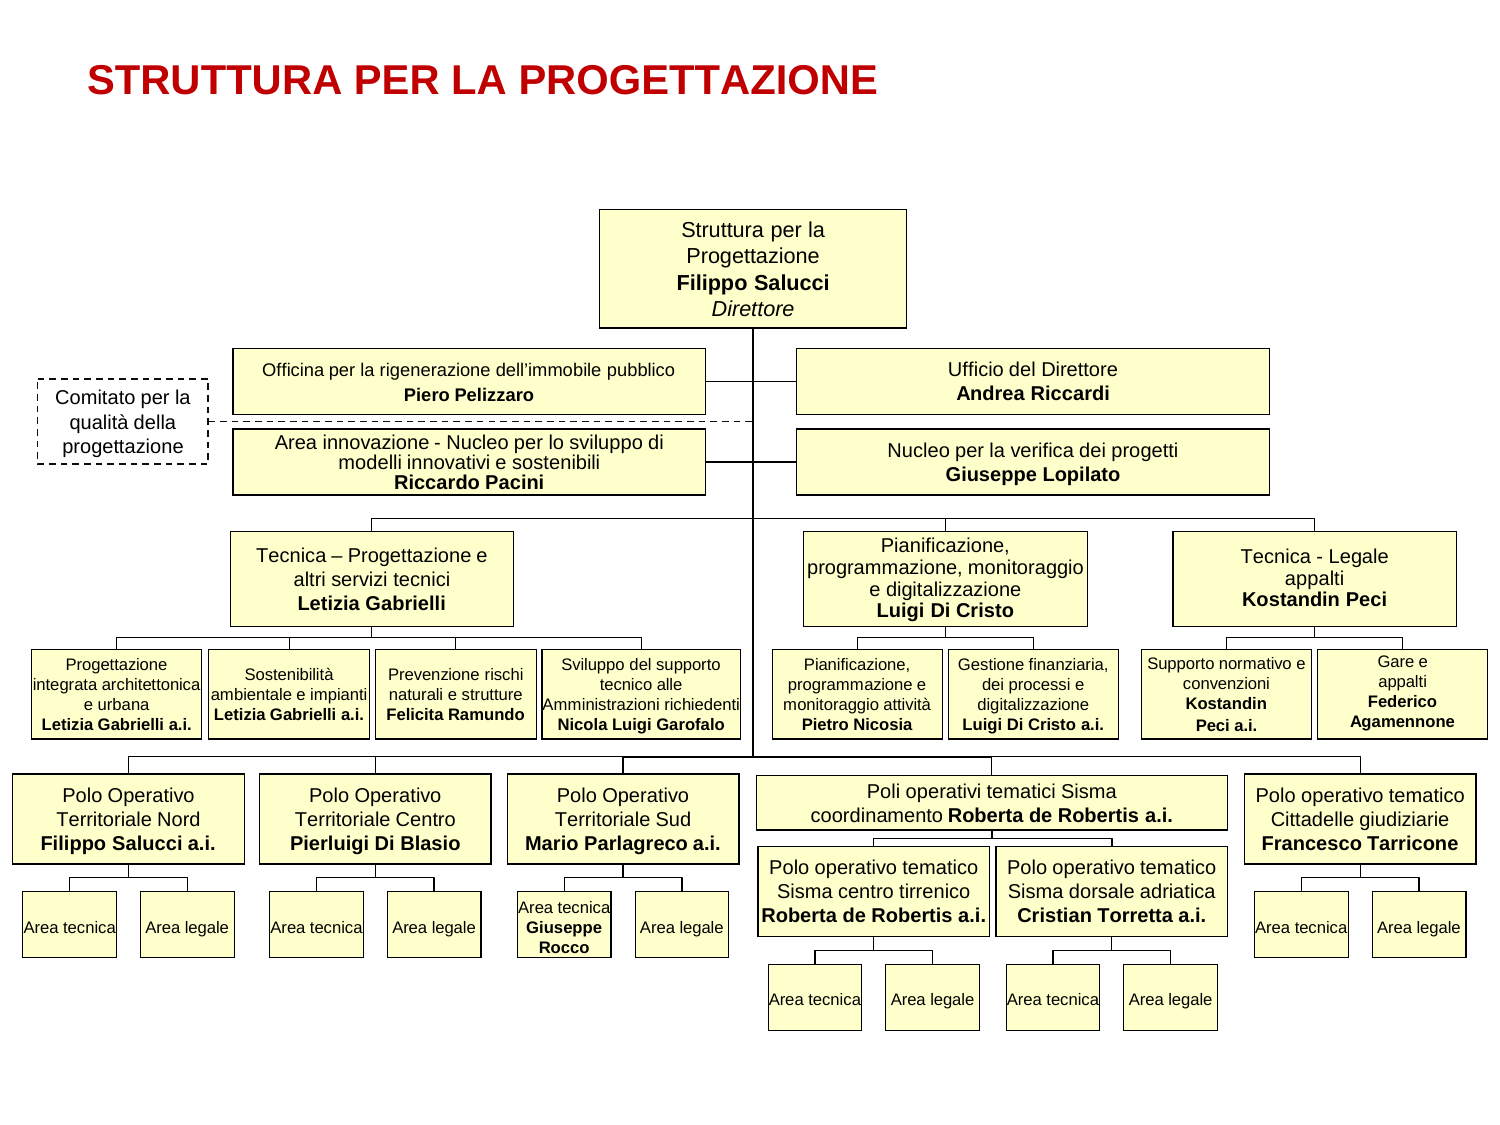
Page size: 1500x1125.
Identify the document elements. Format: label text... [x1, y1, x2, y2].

picture [11, 208, 1489, 1031]
text_box STRUTTURA PER LA PROGETTAZIONE [72, 45, 1462, 128]
